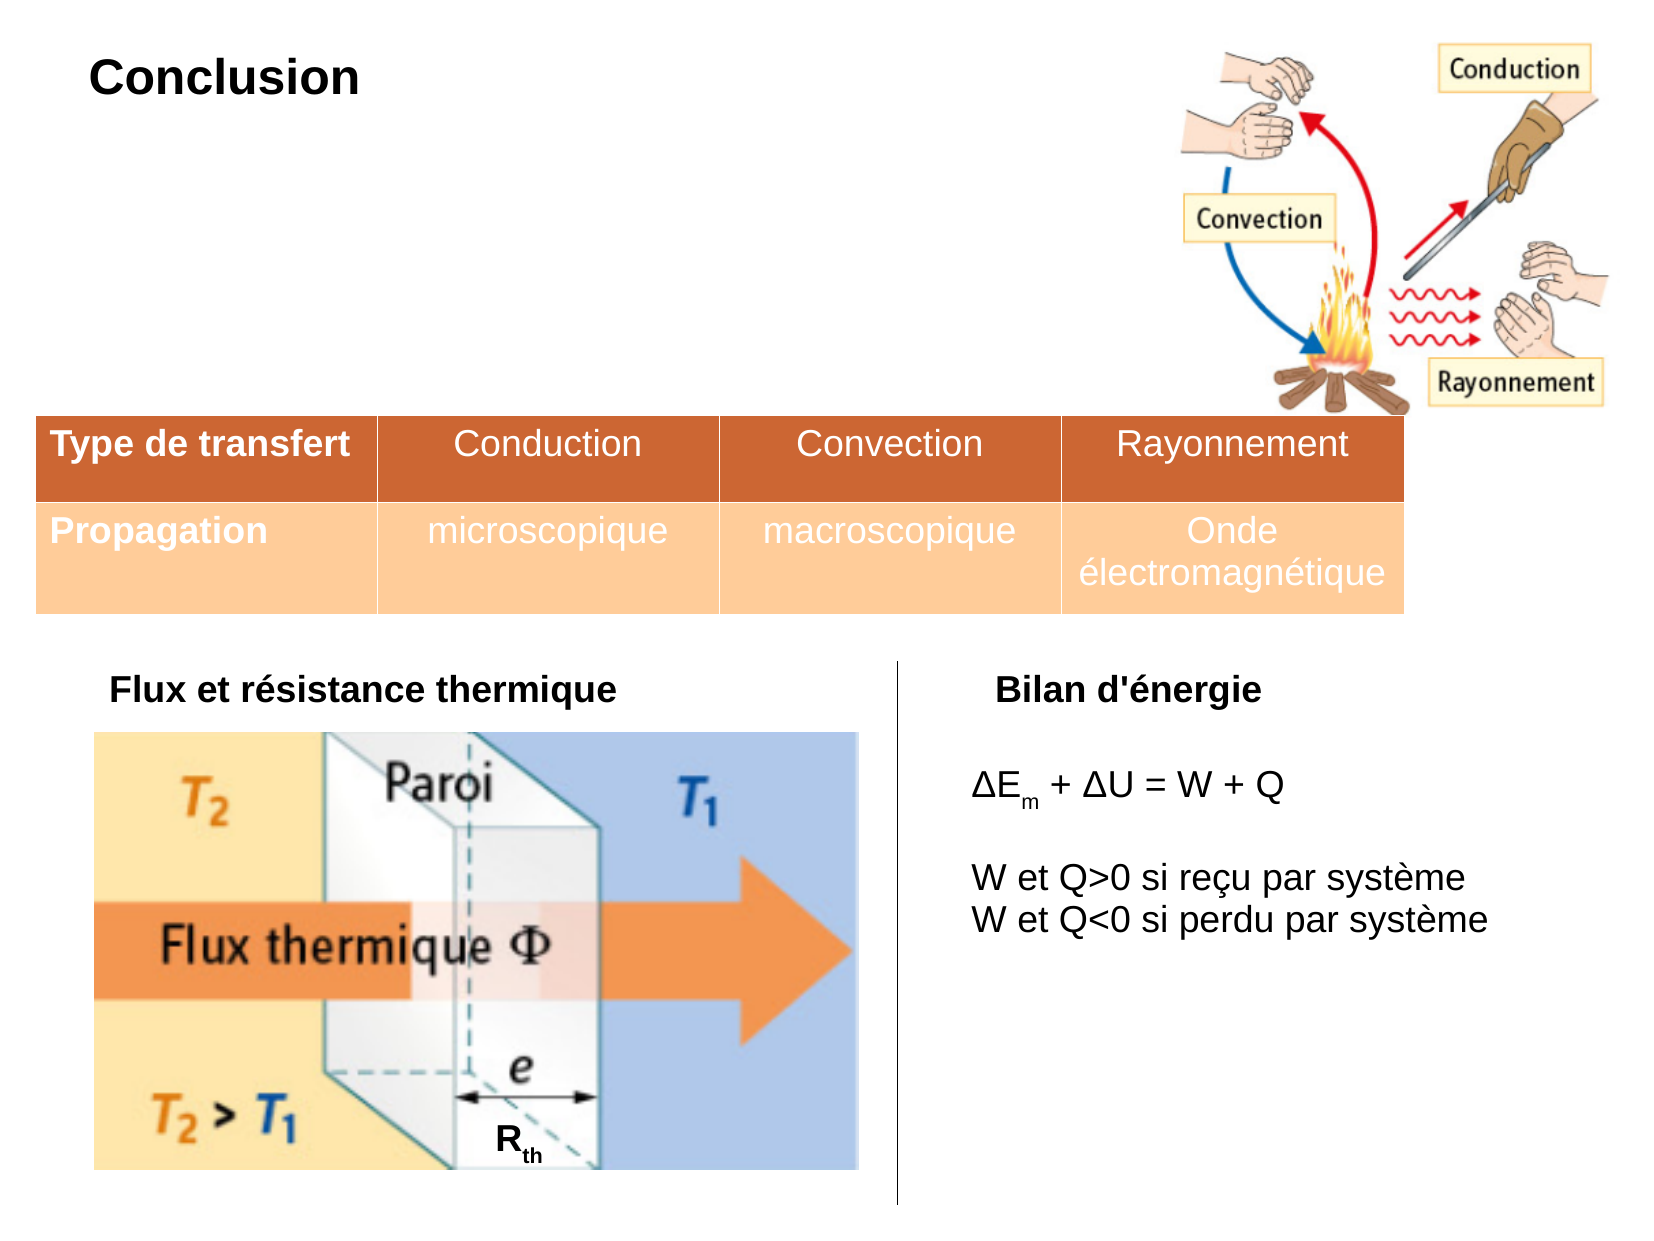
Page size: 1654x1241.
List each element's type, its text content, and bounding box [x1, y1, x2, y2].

table_cell macroscopique [720, 503, 1061, 614]
table_header Rayonnement [1062, 416, 1404, 502]
picture [94, 732, 859, 1170]
text_box ΔEm + ΔU = W + Q W et Q>0 si reçu par système W et Q<0 si perdu par système [956, 755, 1571, 948]
picture [1174, 29, 1630, 426]
text_box Conclusion [0, 0, 1654, 114]
text_box Rth [480, 1110, 587, 1210]
table_header Type de transfert [36, 416, 377, 502]
text_box Flux et résistance thermique Bilan d'énergie [898, 661, 1654, 720]
table_header Conduction [378, 416, 719, 502]
table_header Convection [720, 416, 1061, 502]
text_box Flux et résistance thermique Bilan d'énergie [94, 661, 897, 720]
table_cell Propagation [36, 503, 377, 614]
table_cell microscopique [378, 503, 719, 614]
table_cell Onde électromagnétique [1062, 503, 1404, 614]
